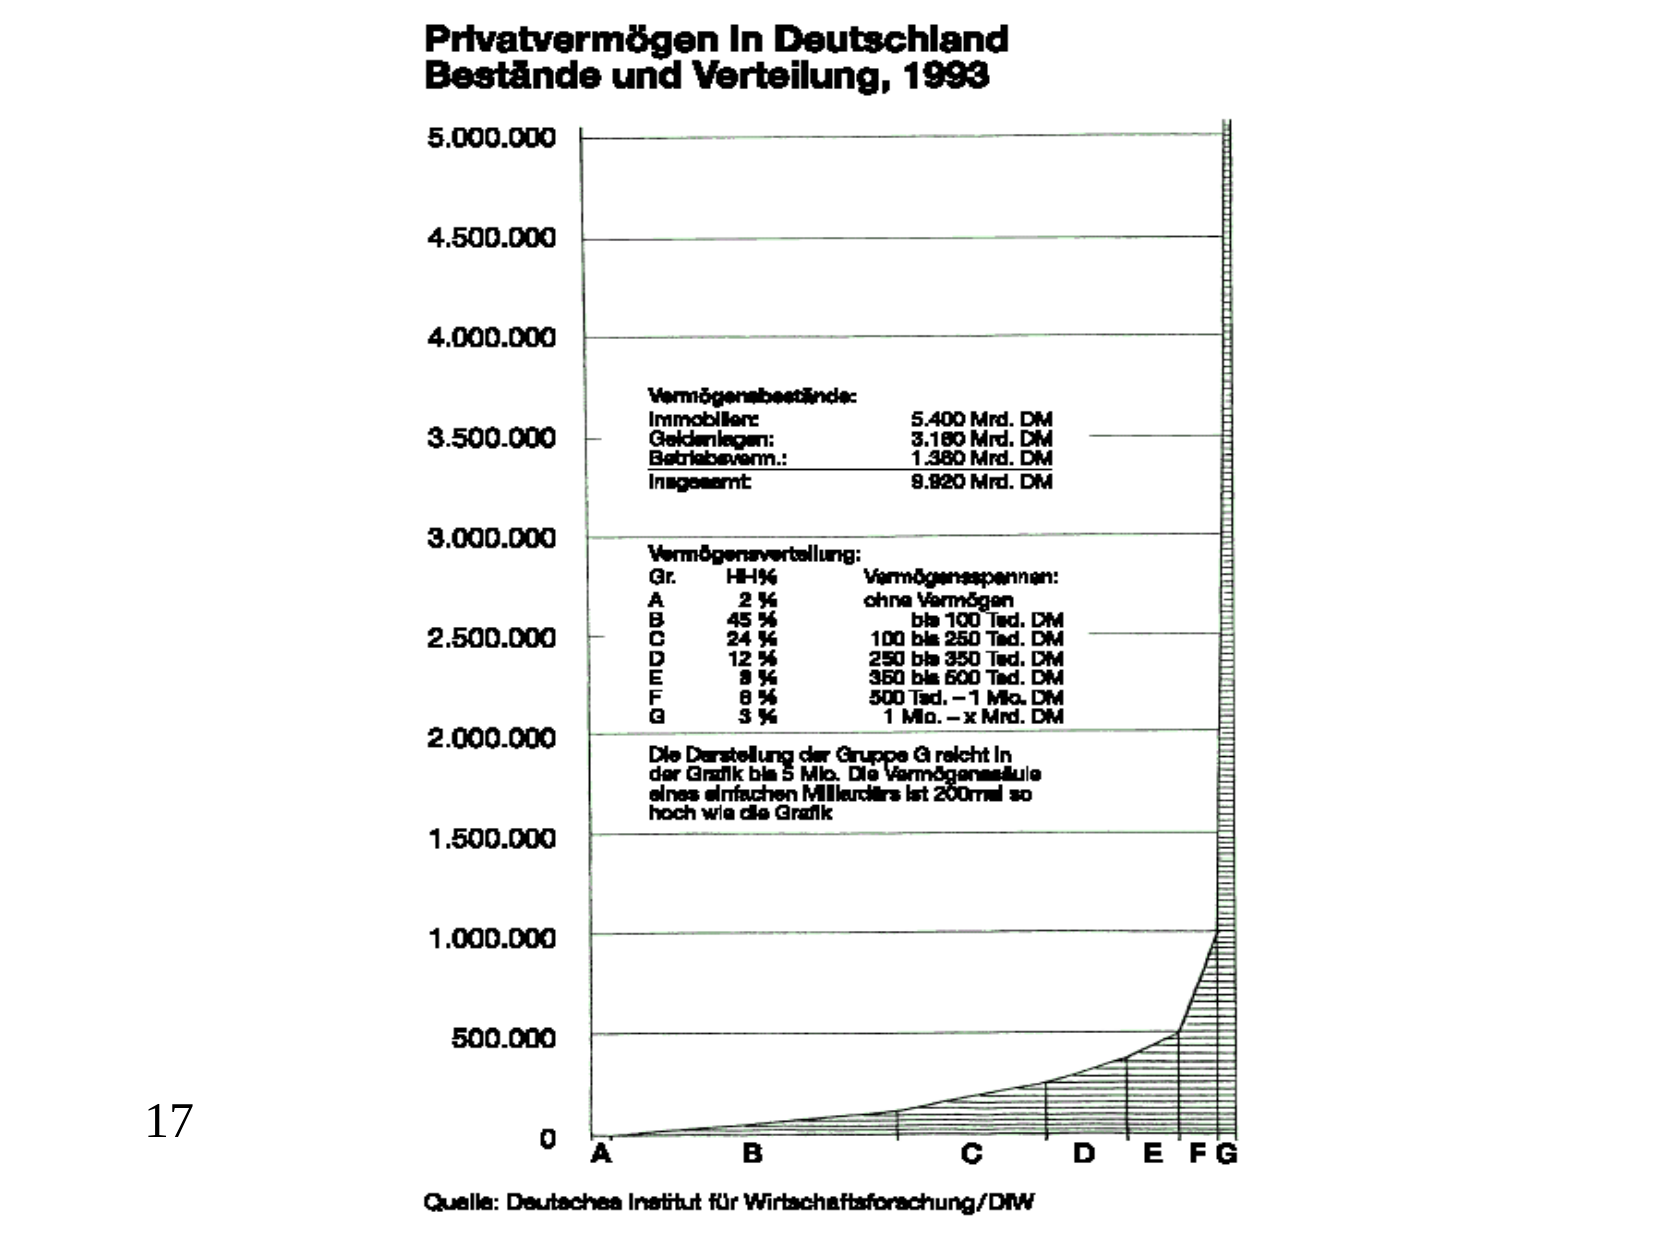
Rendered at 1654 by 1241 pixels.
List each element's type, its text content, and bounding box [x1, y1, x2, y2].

text_box <Nummer> [144, 1089, 380, 1151]
picture [397, 8, 1289, 1239]
